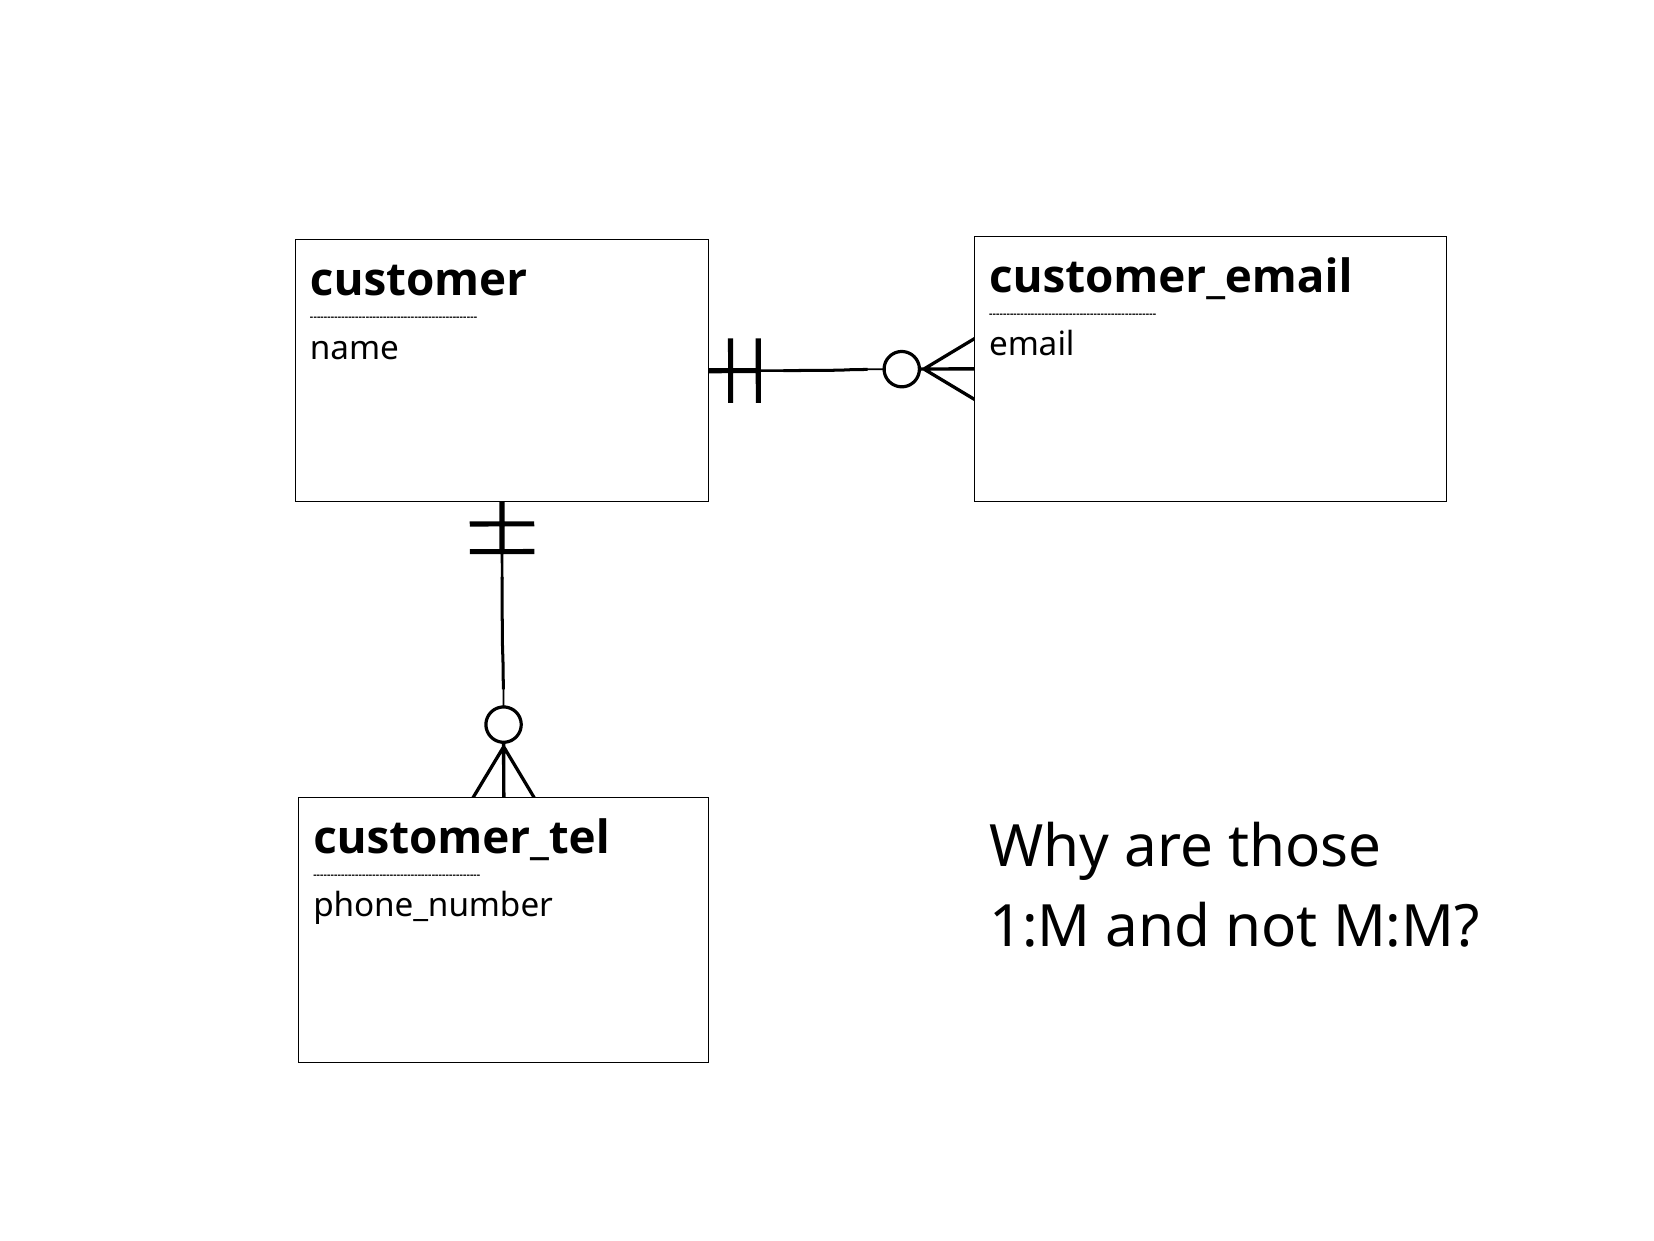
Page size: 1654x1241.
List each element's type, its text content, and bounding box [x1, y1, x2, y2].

text_box customer ------------------------------------------------ name [295, 239, 709, 502]
text_box customer_email ------------------------------------------------ email [974, 236, 1447, 502]
text_box customer_tel ------------------------------------------------ phone_number [298, 797, 709, 1063]
text_box Why are those 1:M and not M:M? [974, 797, 1506, 1025]
